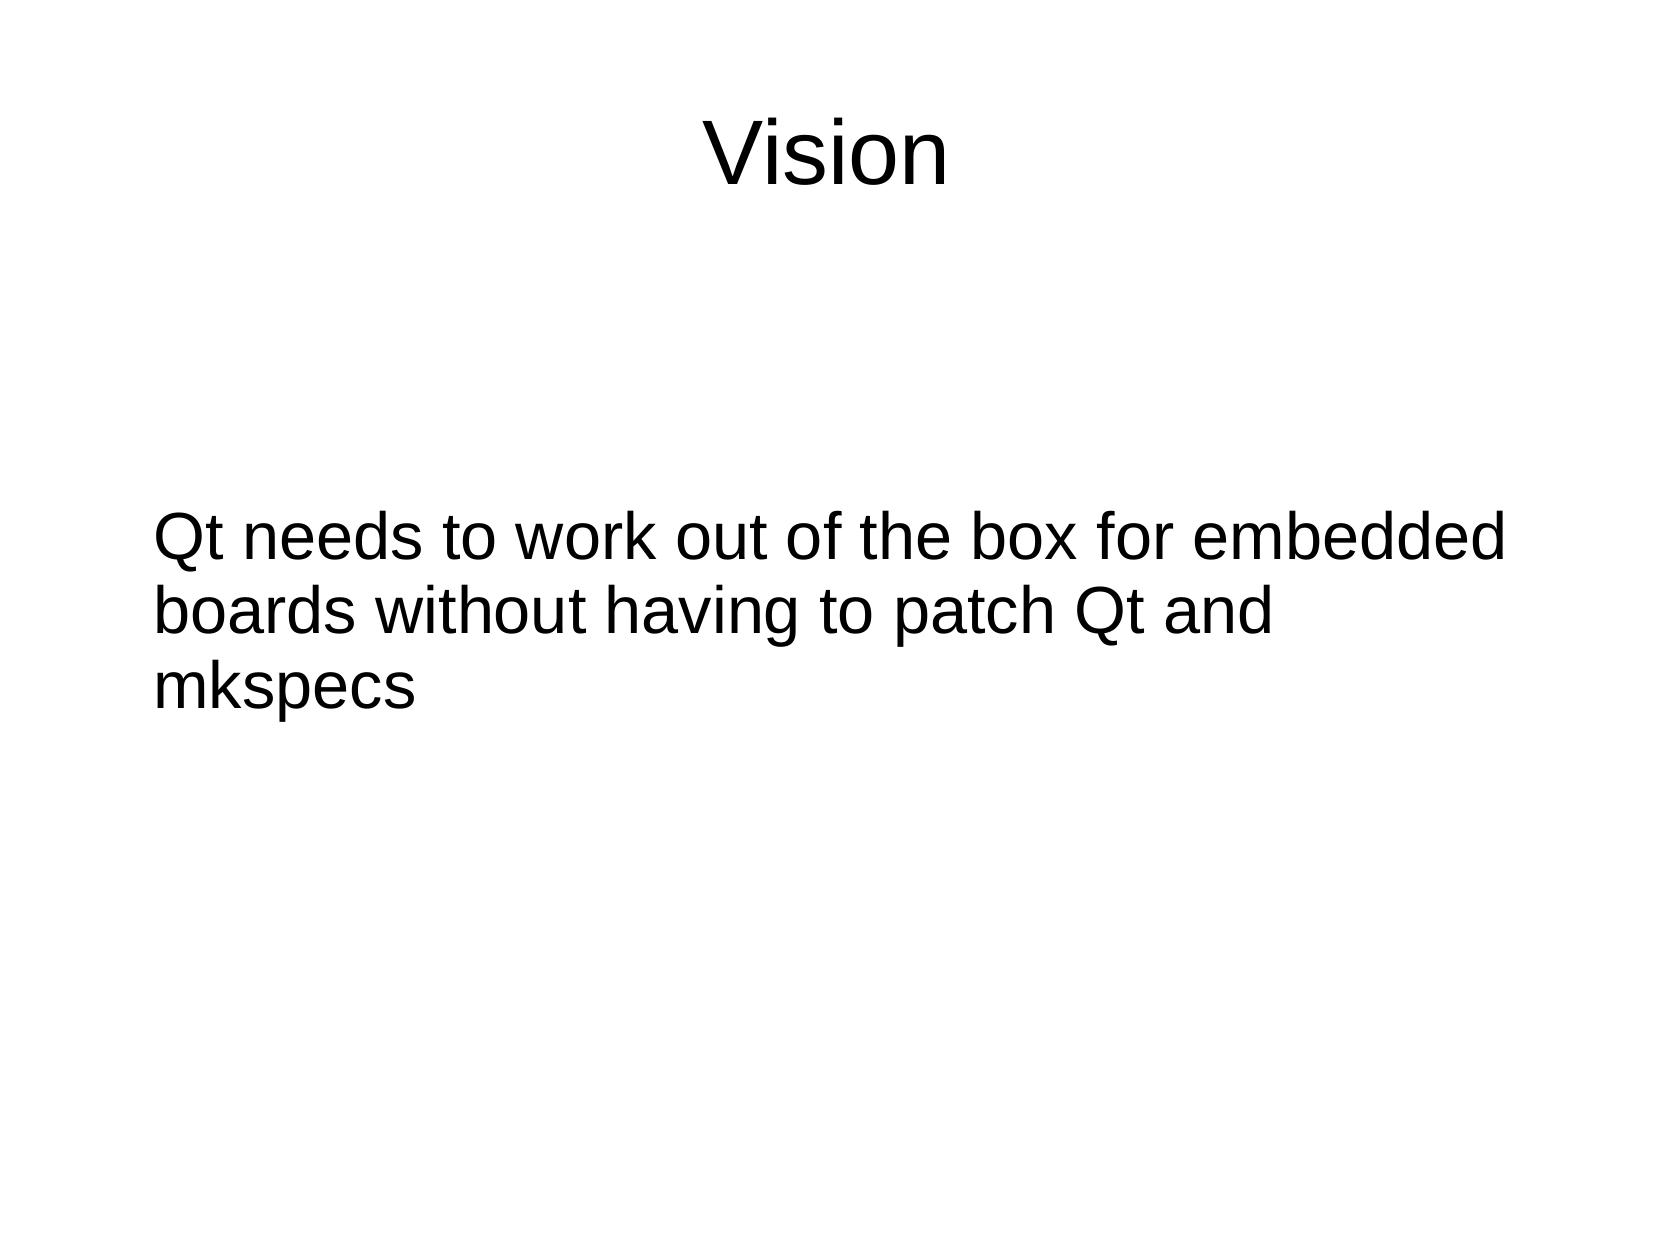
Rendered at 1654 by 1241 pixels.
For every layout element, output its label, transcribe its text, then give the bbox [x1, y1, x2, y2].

title Vision [82, 49, 1571, 257]
list Qt needs to work out of the box for embedded boards without having to patch Qt and mkspecs [82, 290, 1538, 1010]
